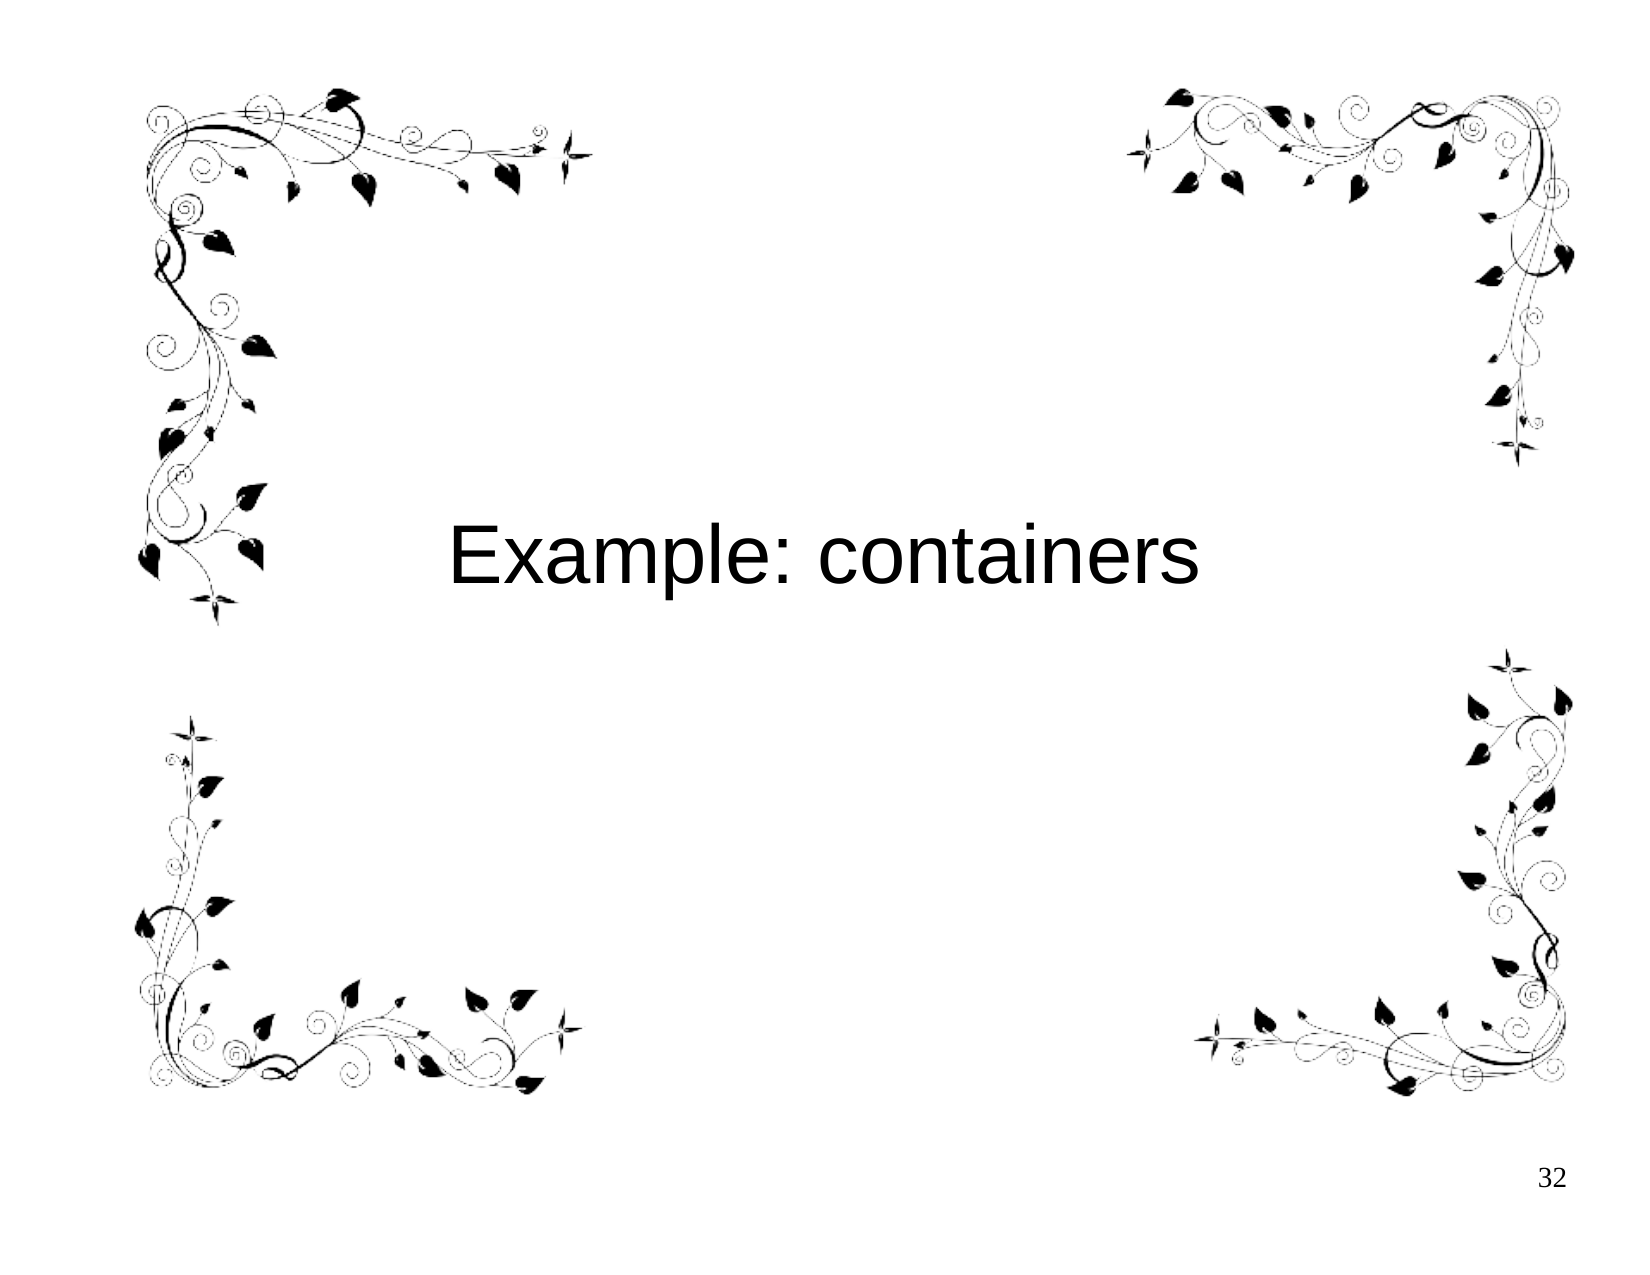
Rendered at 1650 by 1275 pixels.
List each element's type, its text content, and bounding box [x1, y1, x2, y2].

text_box Example: containers [432, 500, 1218, 628]
picture [128, 80, 1580, 1102]
